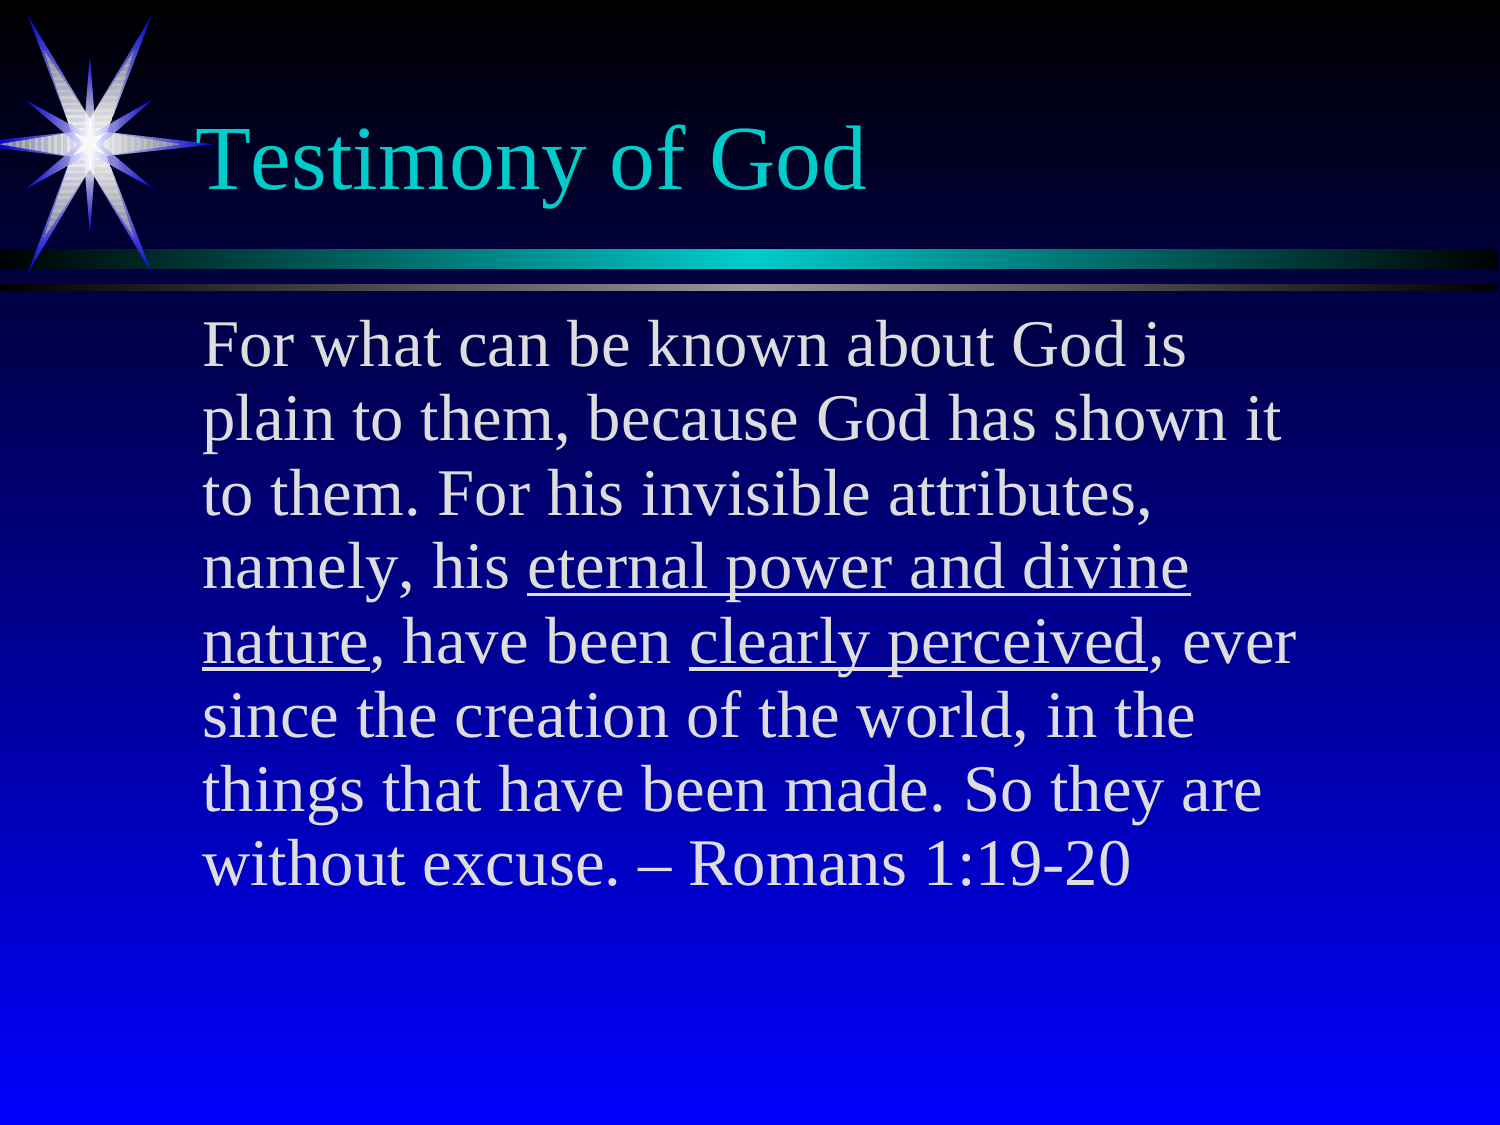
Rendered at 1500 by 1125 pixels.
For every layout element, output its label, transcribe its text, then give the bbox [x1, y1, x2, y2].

text_box For what can be known about God is plain to them, because God has shown it to them. For his invisible attributes, namely, his eternal power and divine nature, have been clearly perceived, ever since the creation of the world, in the things that have been made. So they are without excuse. – Romans 1:19-20 [187, 299, 1313, 908]
title Testimony of God [195, 64, 1471, 252]
